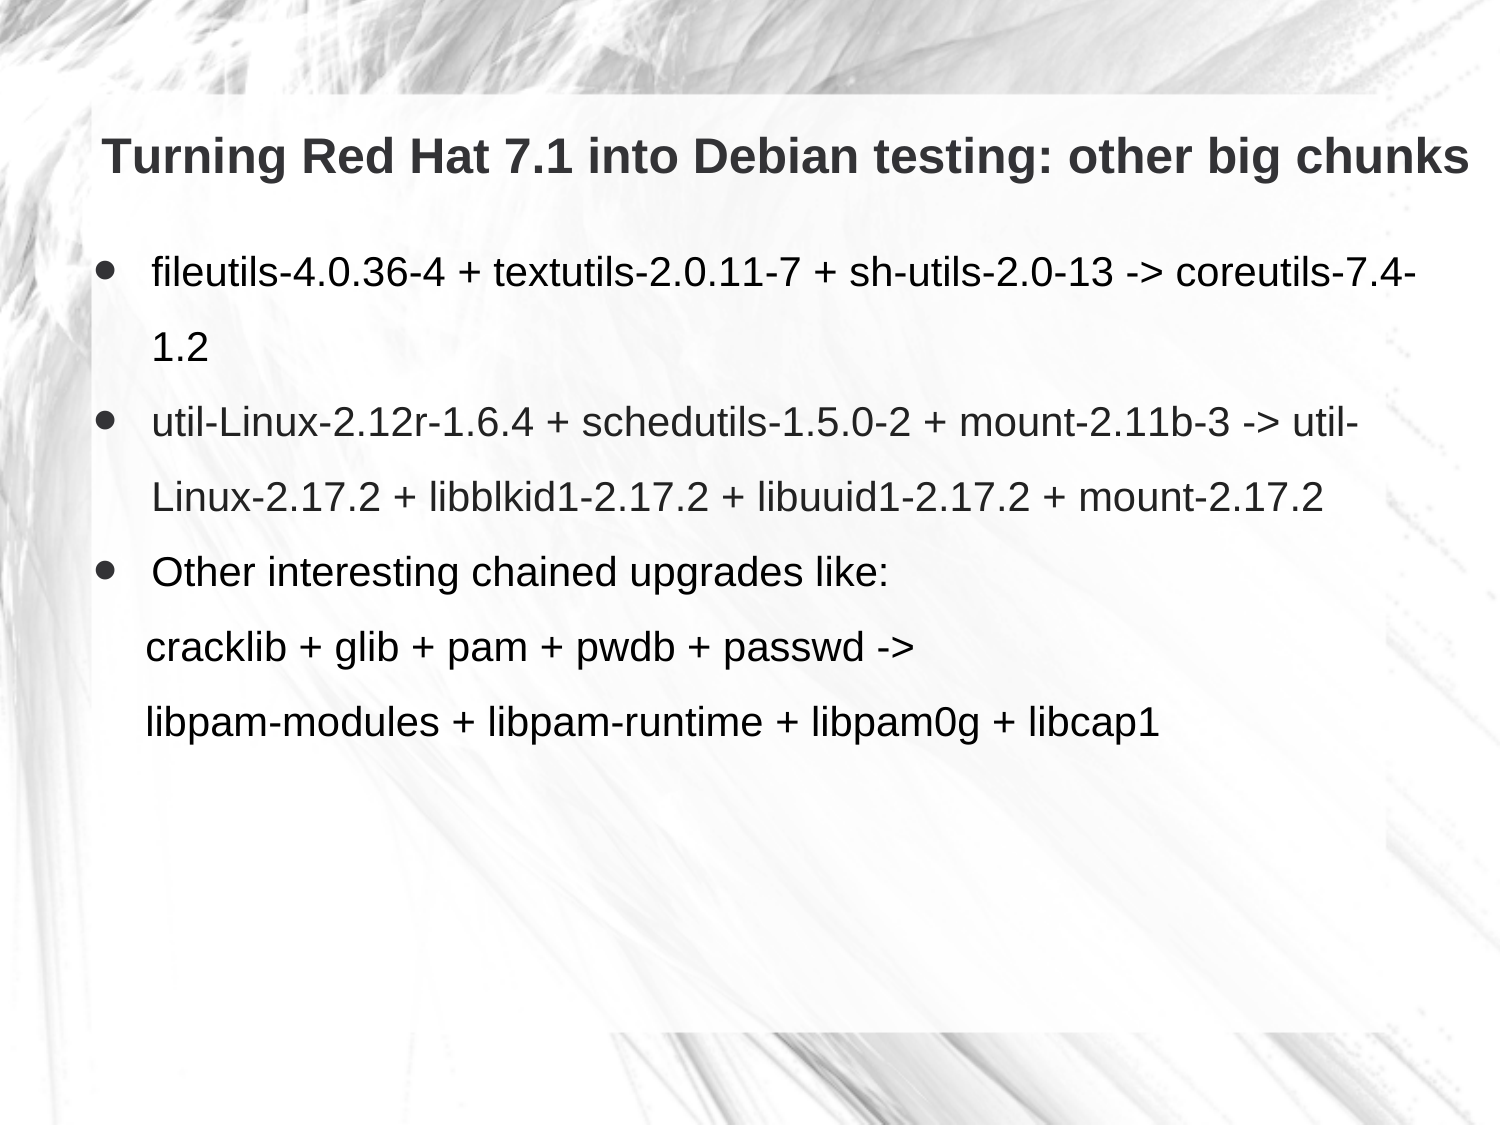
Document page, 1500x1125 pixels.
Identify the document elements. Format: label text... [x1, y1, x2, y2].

list fileutils-4.0.36-4 + textutils-2.0.11-7 + sh-utils-2.0-13 -> coreutils-7.4-1.2 util-Linux-2.12r-1.6.4 + schedutils-1.5.0-2 + mount-2.11b-3 -> util-Linux-2.17.2 + libblkid1-2.17.2 + libuuid1-2.17.2 + mount-2.17.2 Other interesting chained upgrades like: cracklib + glib + pam + pwdb + passwd -> libpam-modules + libpam-runtime + libpam0g + libcap1 [61, 204, 1462, 967]
title Turning Red Hat 7.1 into Debian testing: other big chunks [61, 108, 1500, 205]
picture [0, 0, 1500, 1125]
